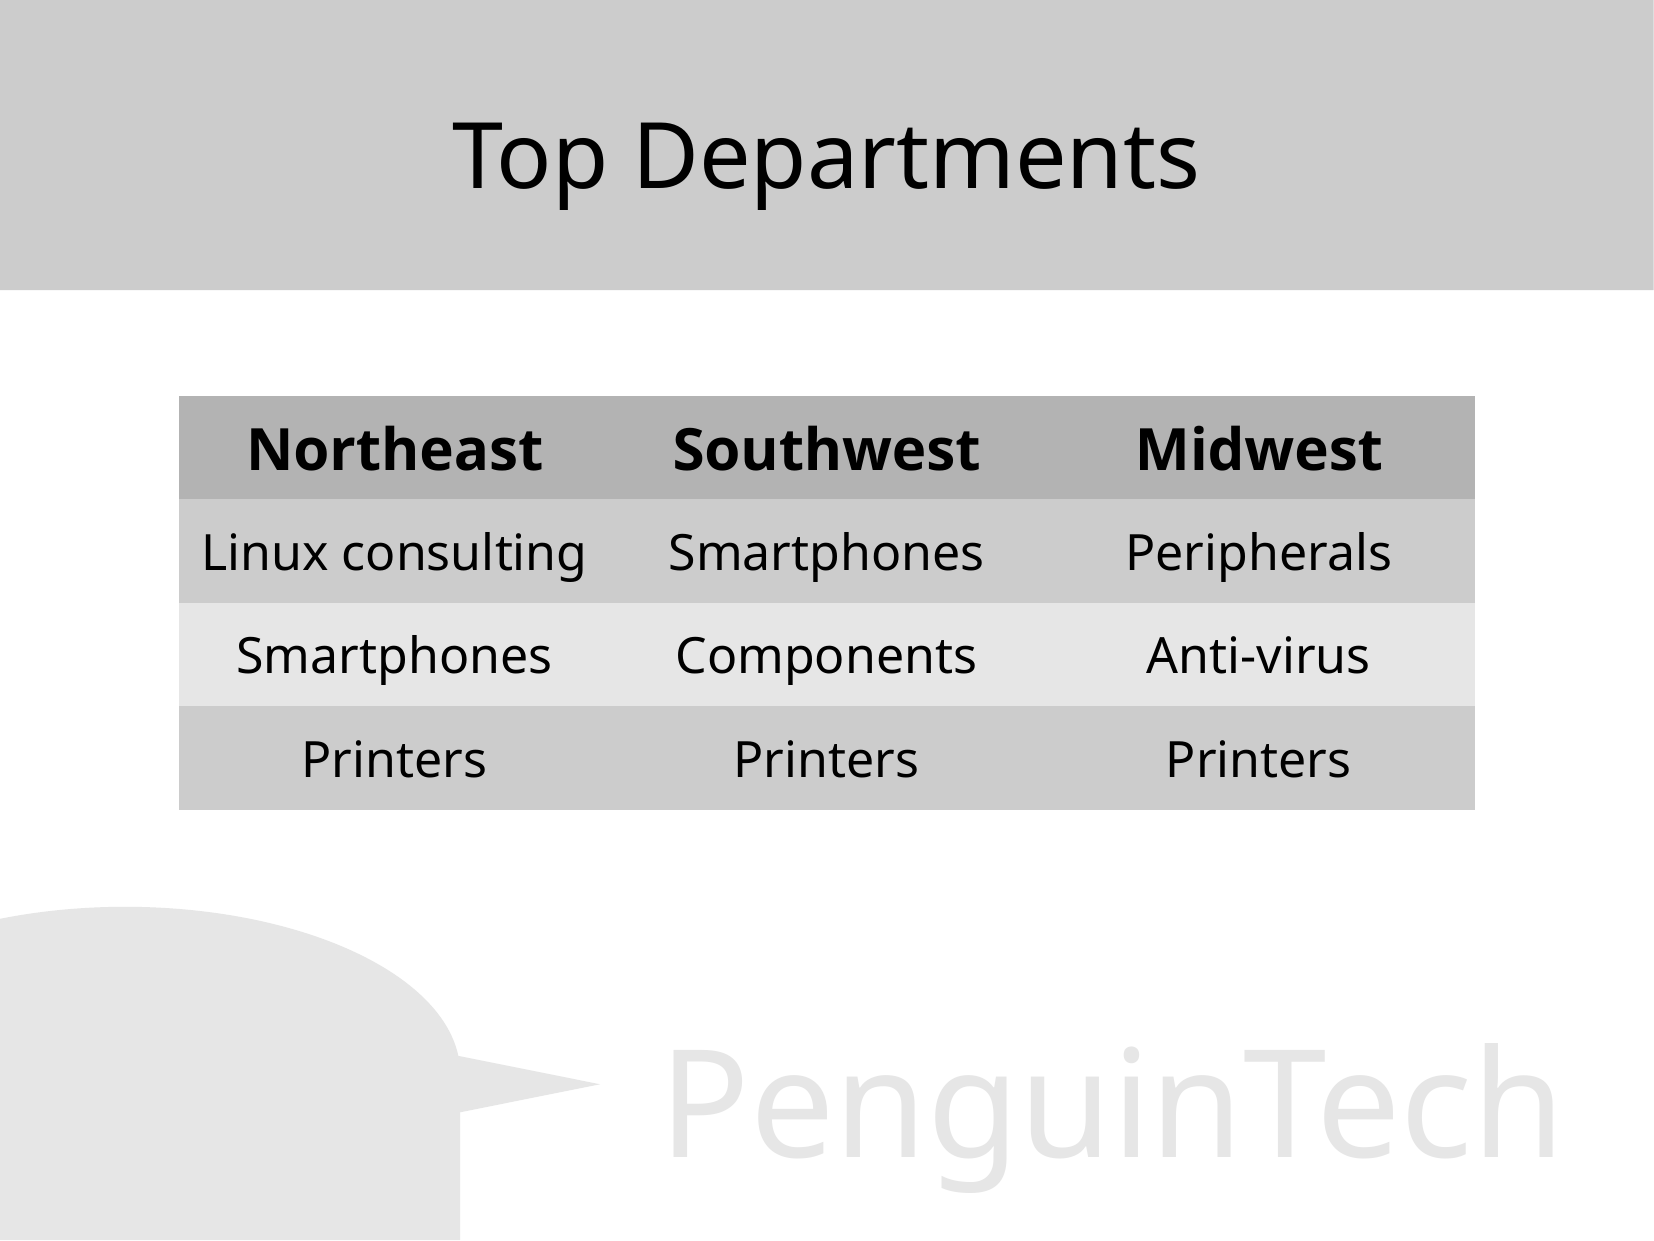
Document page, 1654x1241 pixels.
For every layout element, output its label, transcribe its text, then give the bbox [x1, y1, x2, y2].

table_cell Printers [1043, 706, 1475, 810]
table_header Southwest [611, 396, 1043, 499]
table_header Northeast [179, 396, 611, 499]
table_cell Linux consulting [179, 499, 611, 603]
table_header Midwest [1043, 396, 1475, 499]
table_cell Smartphones [611, 499, 1043, 603]
table_cell Peripherals [1043, 499, 1475, 603]
table_cell Anti-virus [1043, 603, 1475, 706]
table_cell Printers [611, 706, 1043, 810]
table_cell Printers [179, 706, 611, 810]
table_cell Smartphones [179, 603, 611, 706]
title Top Departments [82, 101, 1571, 205]
table_cell Components [611, 603, 1043, 706]
